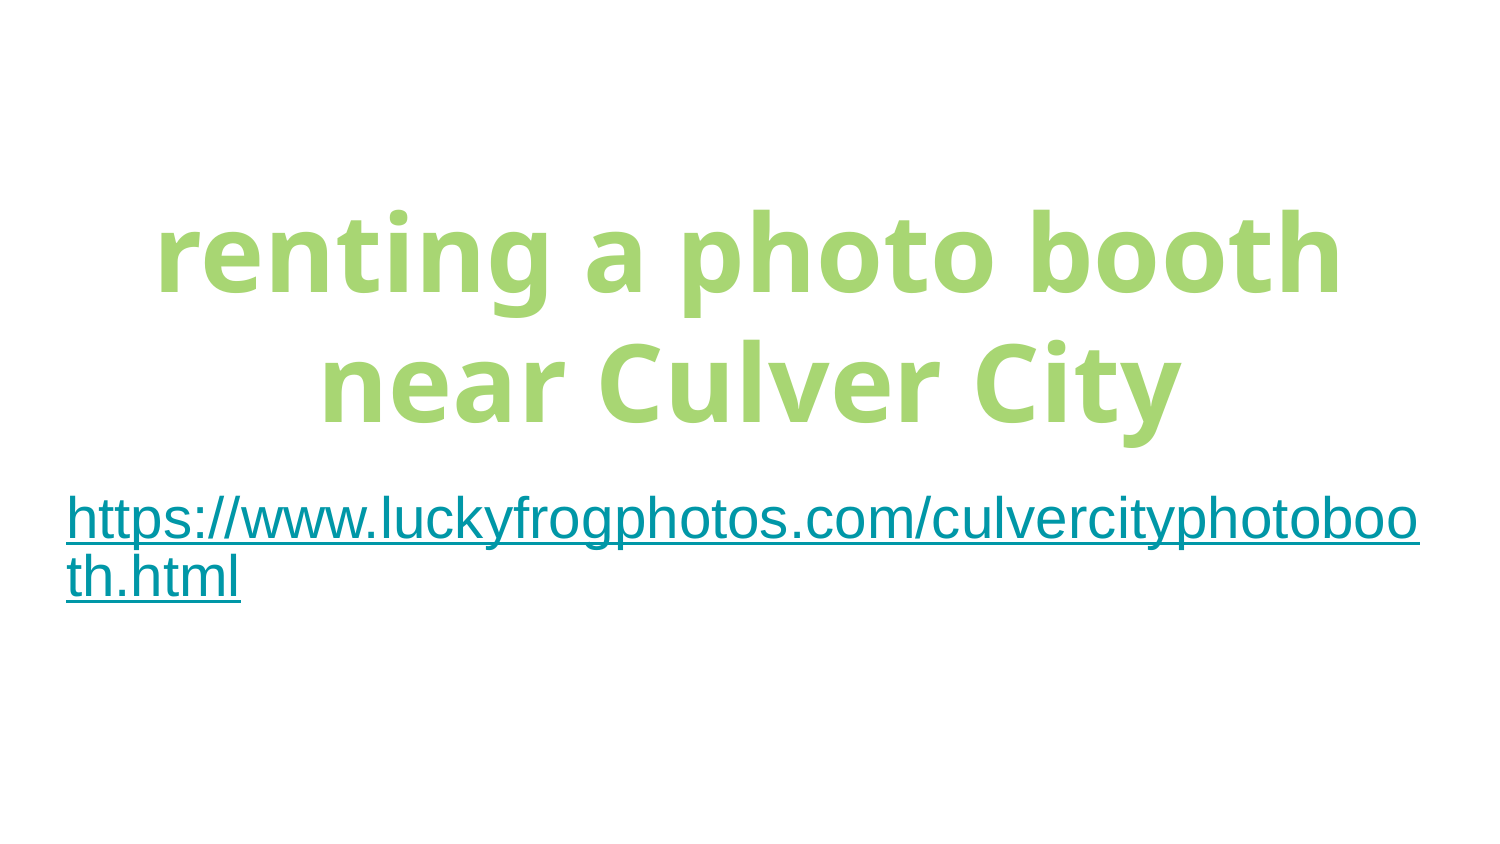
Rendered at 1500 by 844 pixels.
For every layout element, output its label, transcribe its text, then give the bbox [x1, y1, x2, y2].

title renting a photo booth near Culver City [51, 122, 1449, 459]
subtitle https://www.luckyfrogphotos.com/culvercityphotobooth.html [51, 464, 1449, 595]
